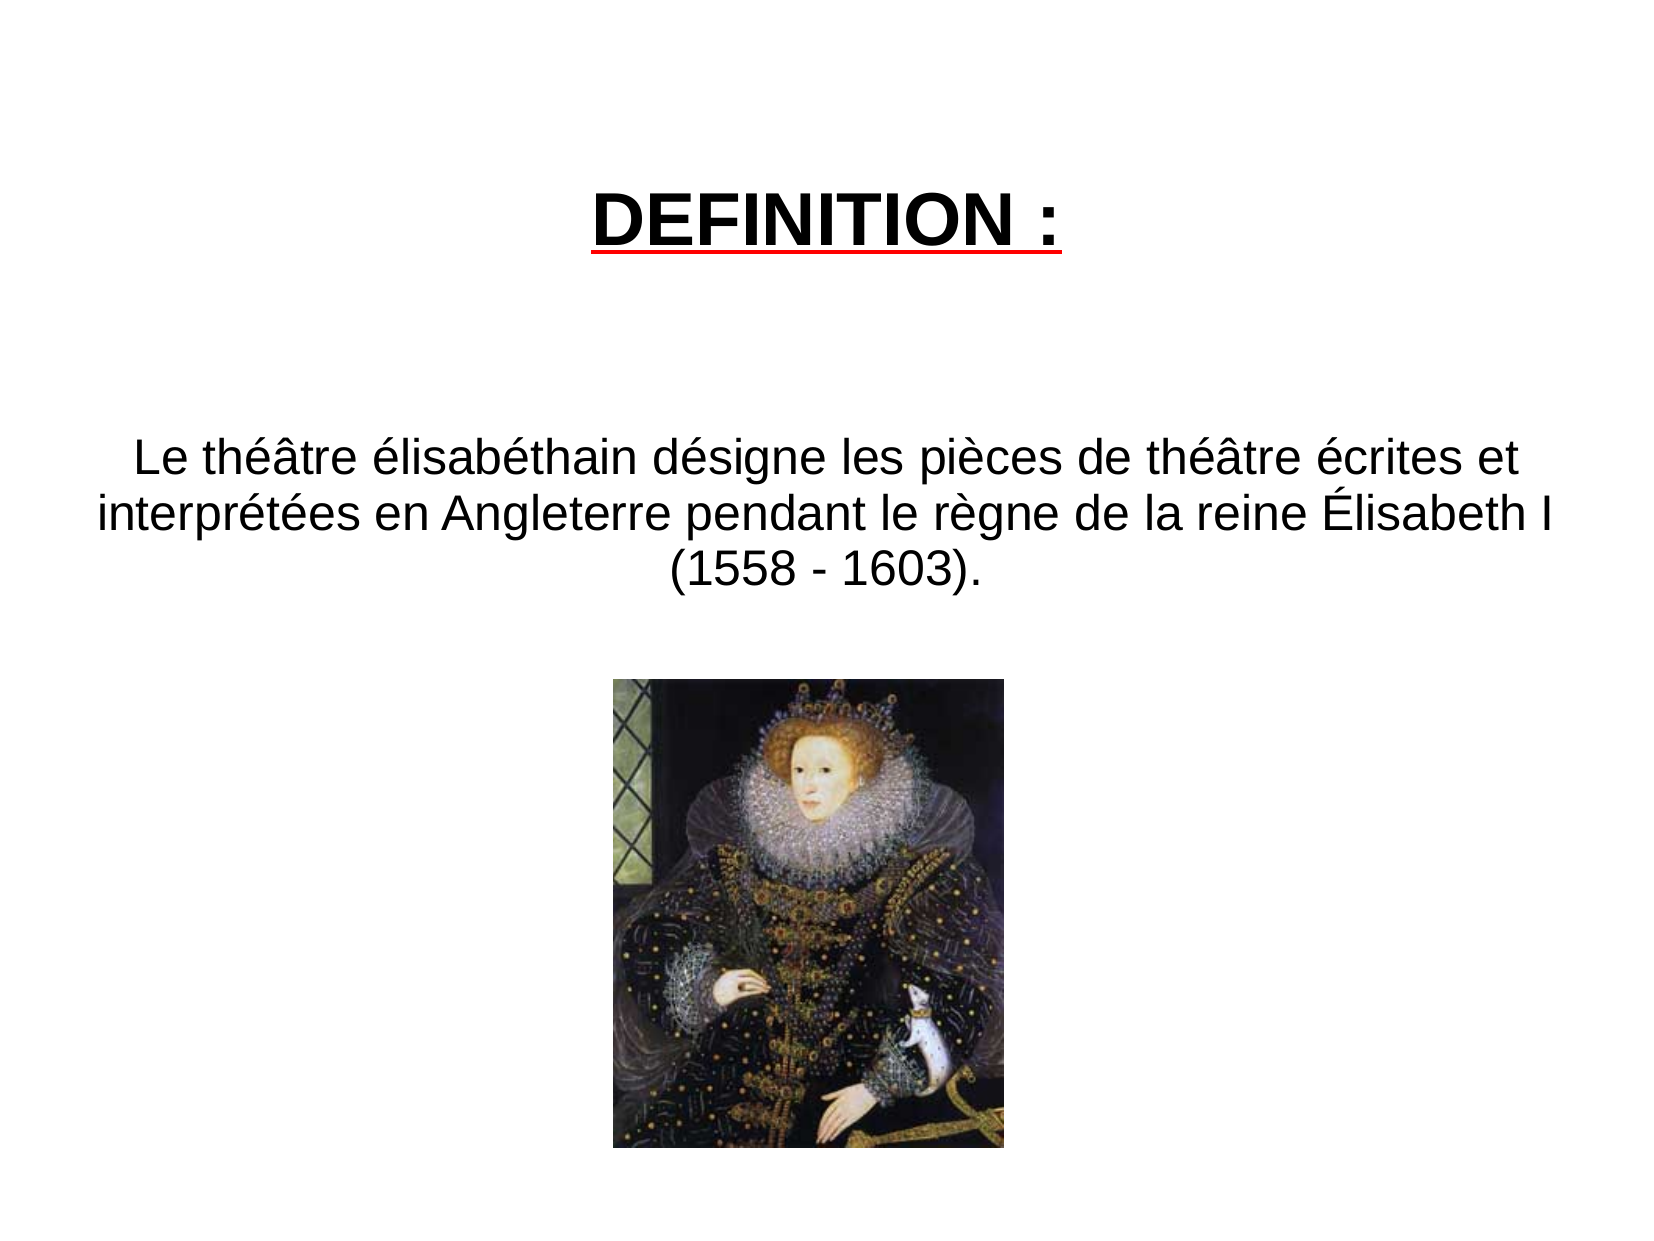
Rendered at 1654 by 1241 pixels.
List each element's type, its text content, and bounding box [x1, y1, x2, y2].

picture [613, 679, 1004, 1148]
text_box DEFINITION : Le théâtre élisabéthain désigne les pièces de théâtre écrites et interprétées en Angleterre pendant le règne de la reine Élisabeth I (1558 - 1603). [59, 59, 1595, 632]
